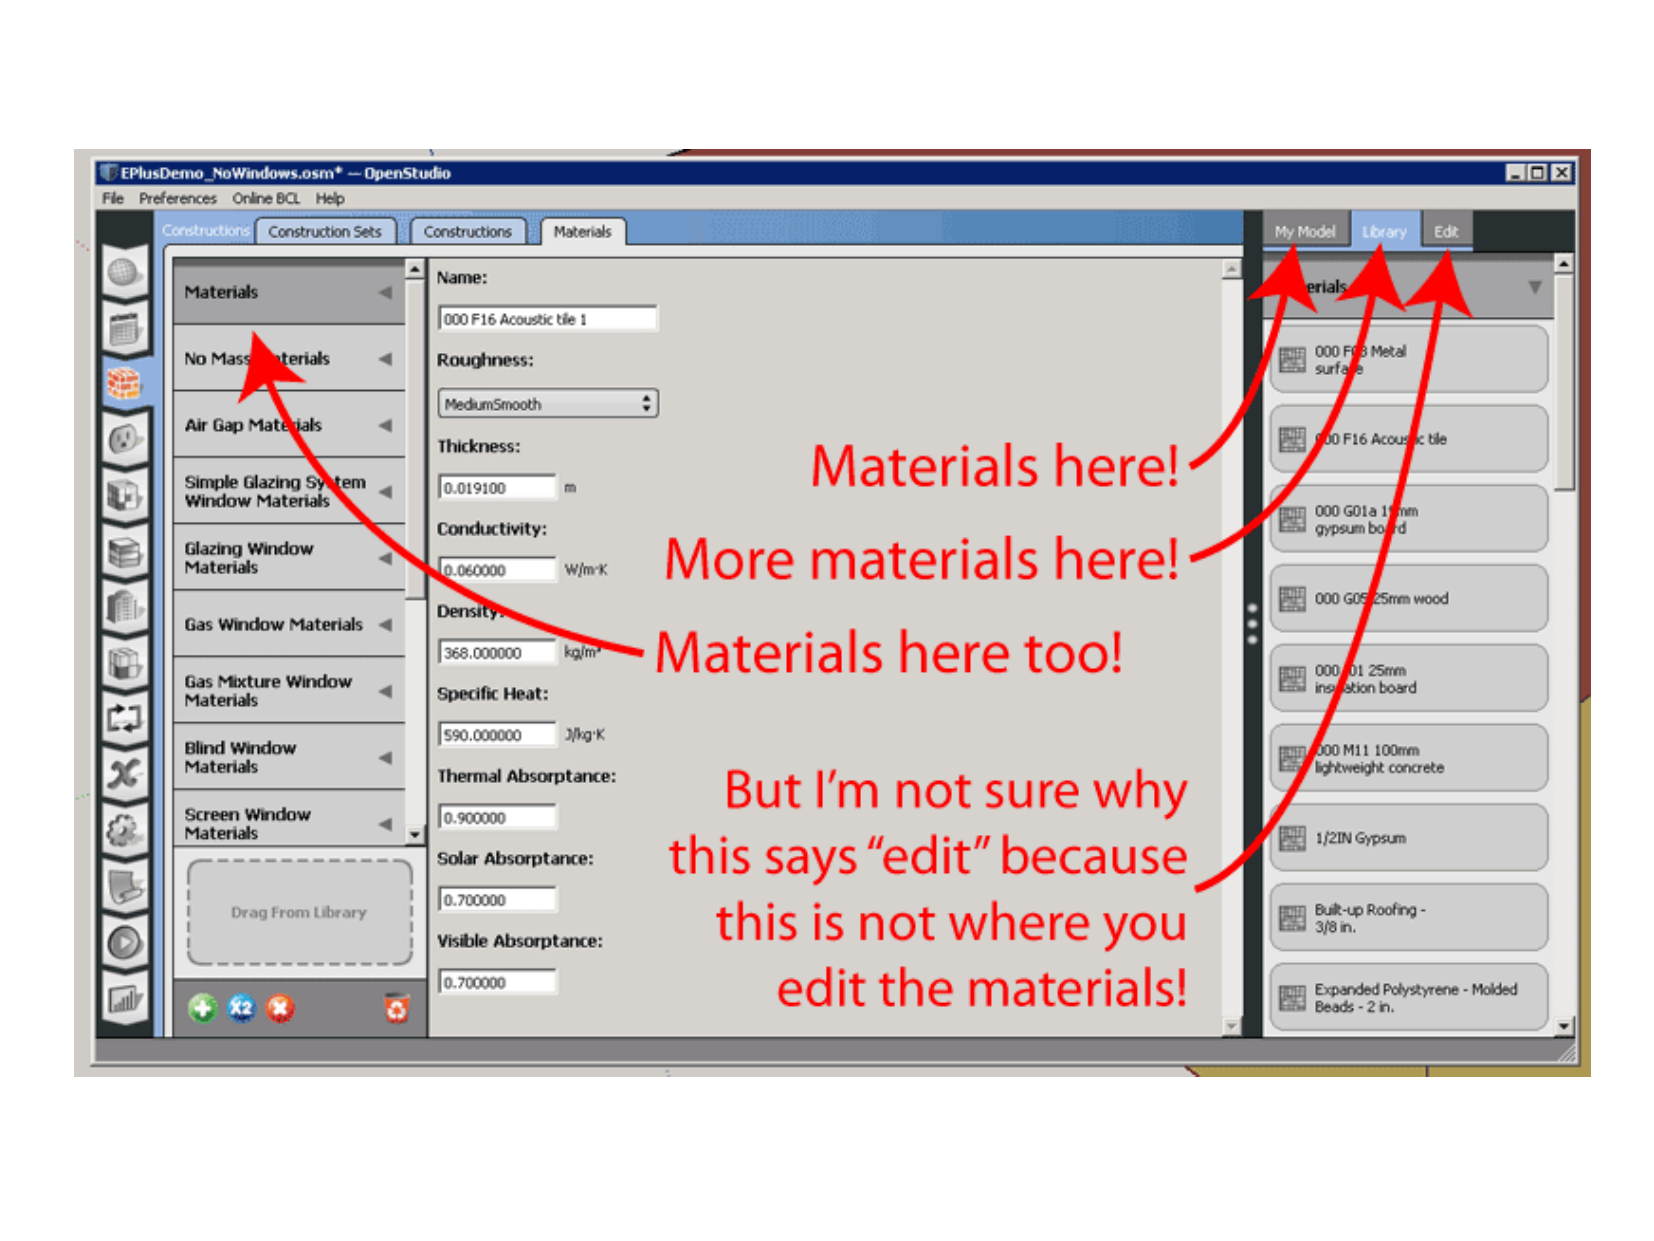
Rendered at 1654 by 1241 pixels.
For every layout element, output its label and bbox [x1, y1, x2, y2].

picture [74, 149, 1591, 1077]
